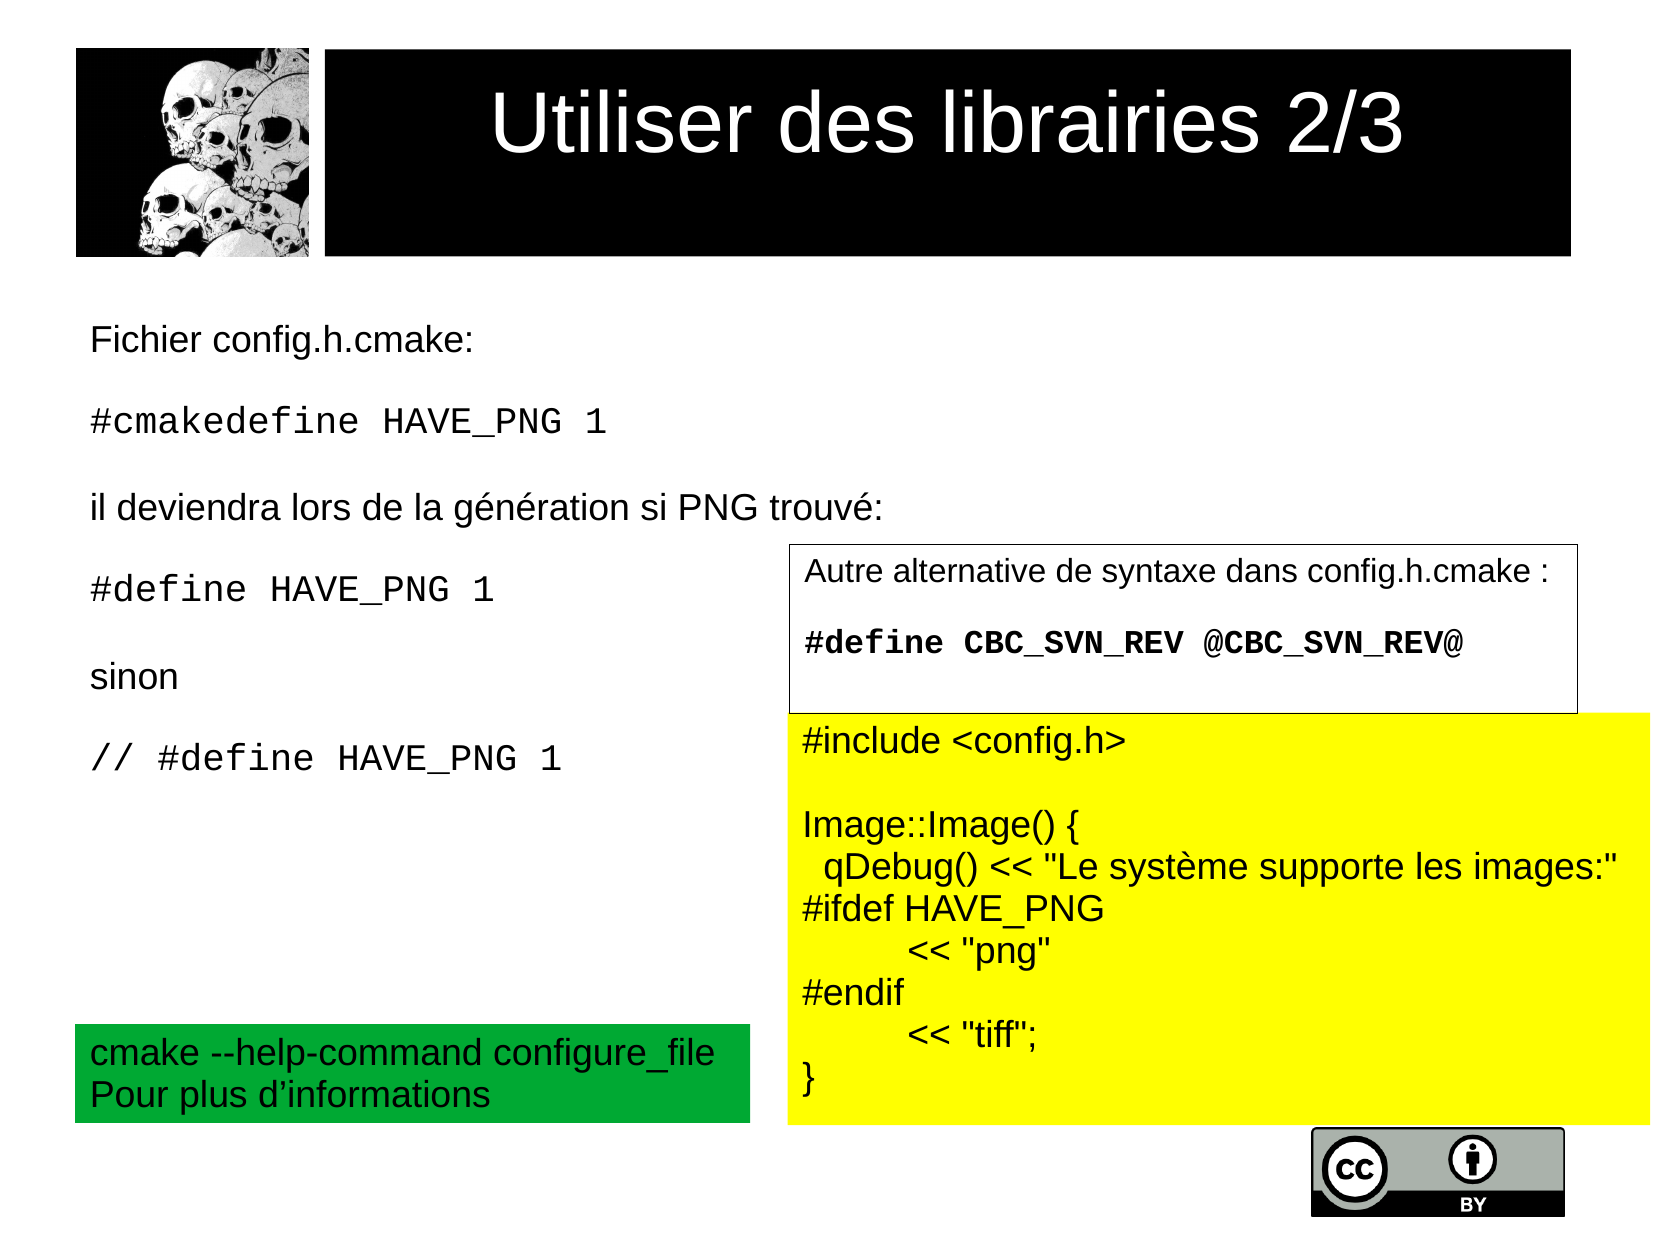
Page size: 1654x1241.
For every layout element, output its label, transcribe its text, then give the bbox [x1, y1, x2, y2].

text_box #include <config.h> Image::Image() { qDebug() << "Le système supporte les images:" #ifdef HAVE_PNG << "png" #endif << "tiff"; } [787, 712, 1651, 1126]
picture [76, 48, 309, 257]
picture [1311, 1127, 1565, 1217]
text_box Fichier config.h.cmake: #cmakedefine HAVE_PNG 1 il deviendra lors de la génération si PNG trouvé: #define HAVE_PNG 1 sinon // #define HAVE_PNG 1 [75, 310, 901, 790]
text_box cmake --help-command configure_file Pour plus d’informations [75, 1024, 751, 1123]
title Utiliser des librairies 2/3 Compilation conditionnelle (Step 5) [324, 49, 1571, 257]
text_box Autre alternative de syntaxe dans config.h.cmake : #define CBC_SVN_REV @CBC_SVN_REV@ [789, 544, 1578, 714]
